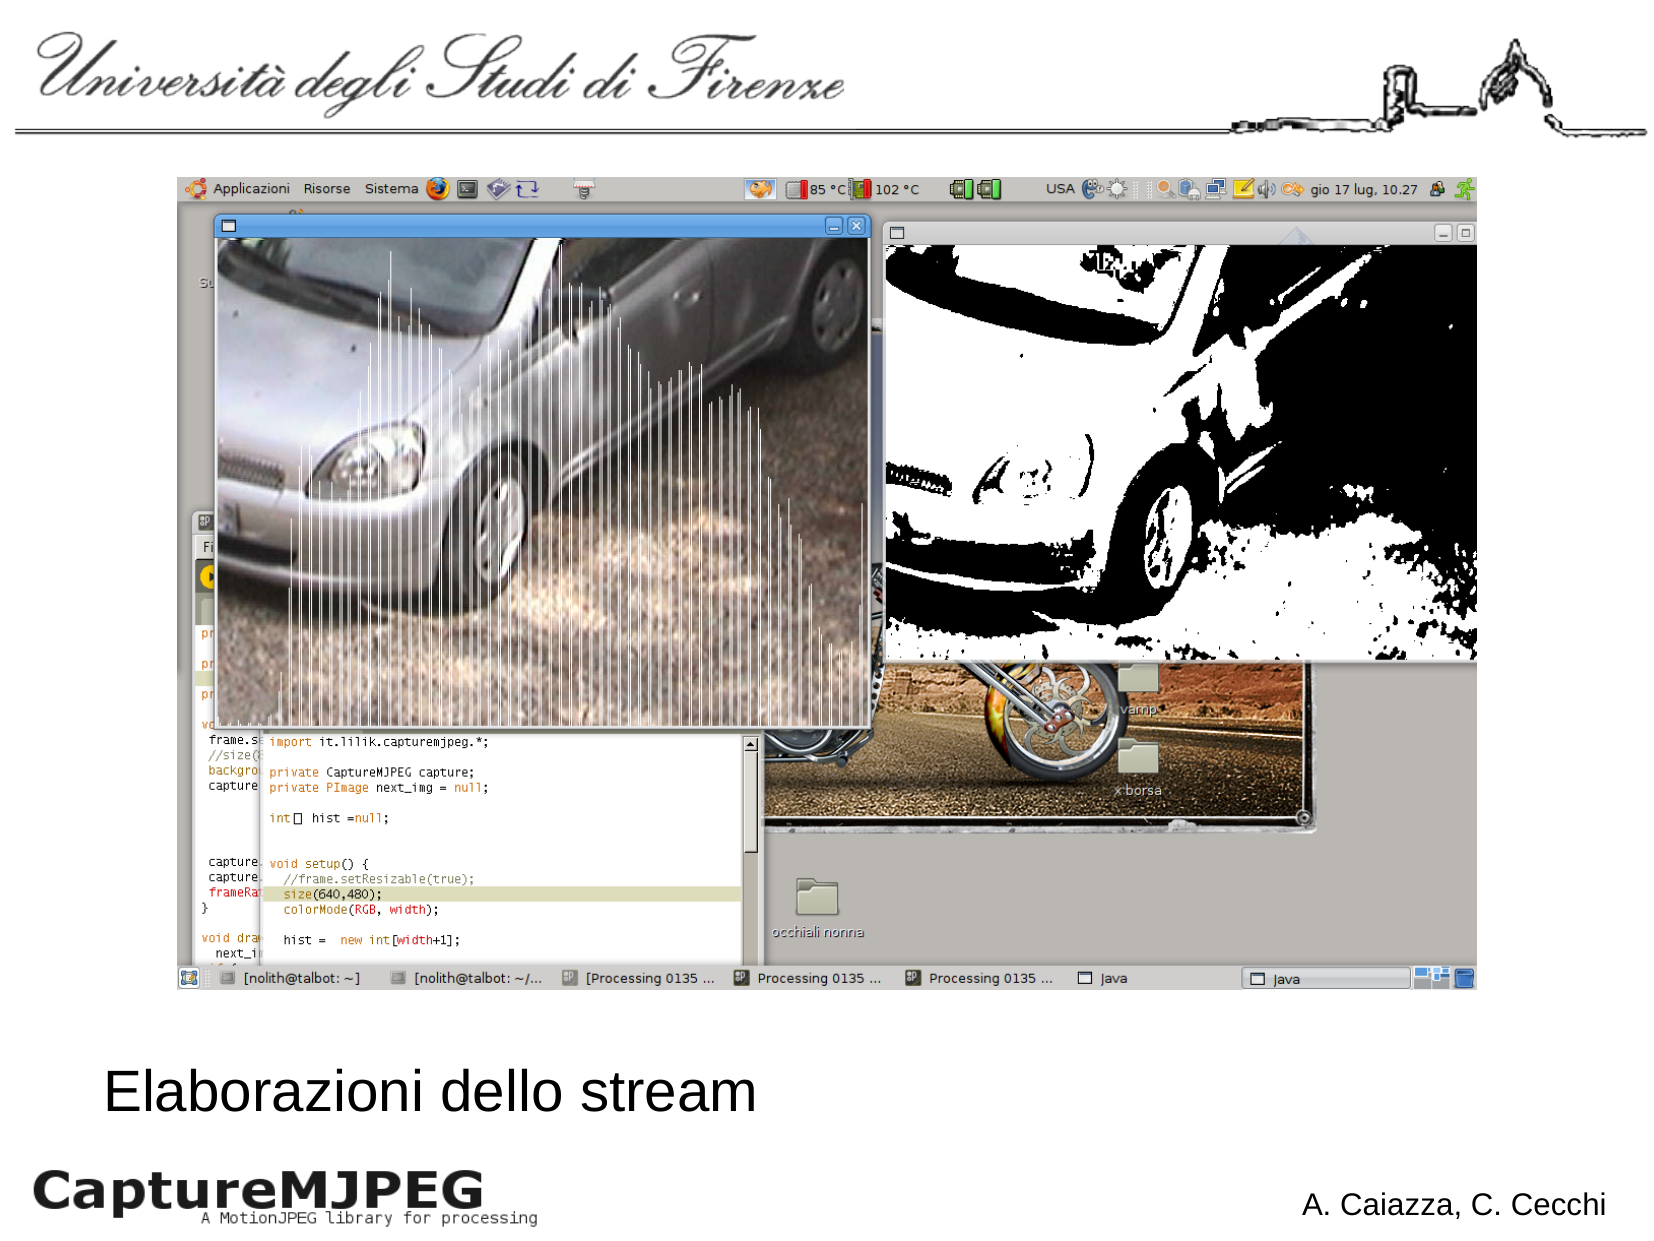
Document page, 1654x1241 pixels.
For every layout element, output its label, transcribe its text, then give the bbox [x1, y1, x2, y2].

text_box Elaborazioni dello stream [88, 1051, 775, 1132]
picture [17, 1159, 550, 1229]
picture [177, 177, 1477, 990]
picture [7, 4, 1654, 147]
